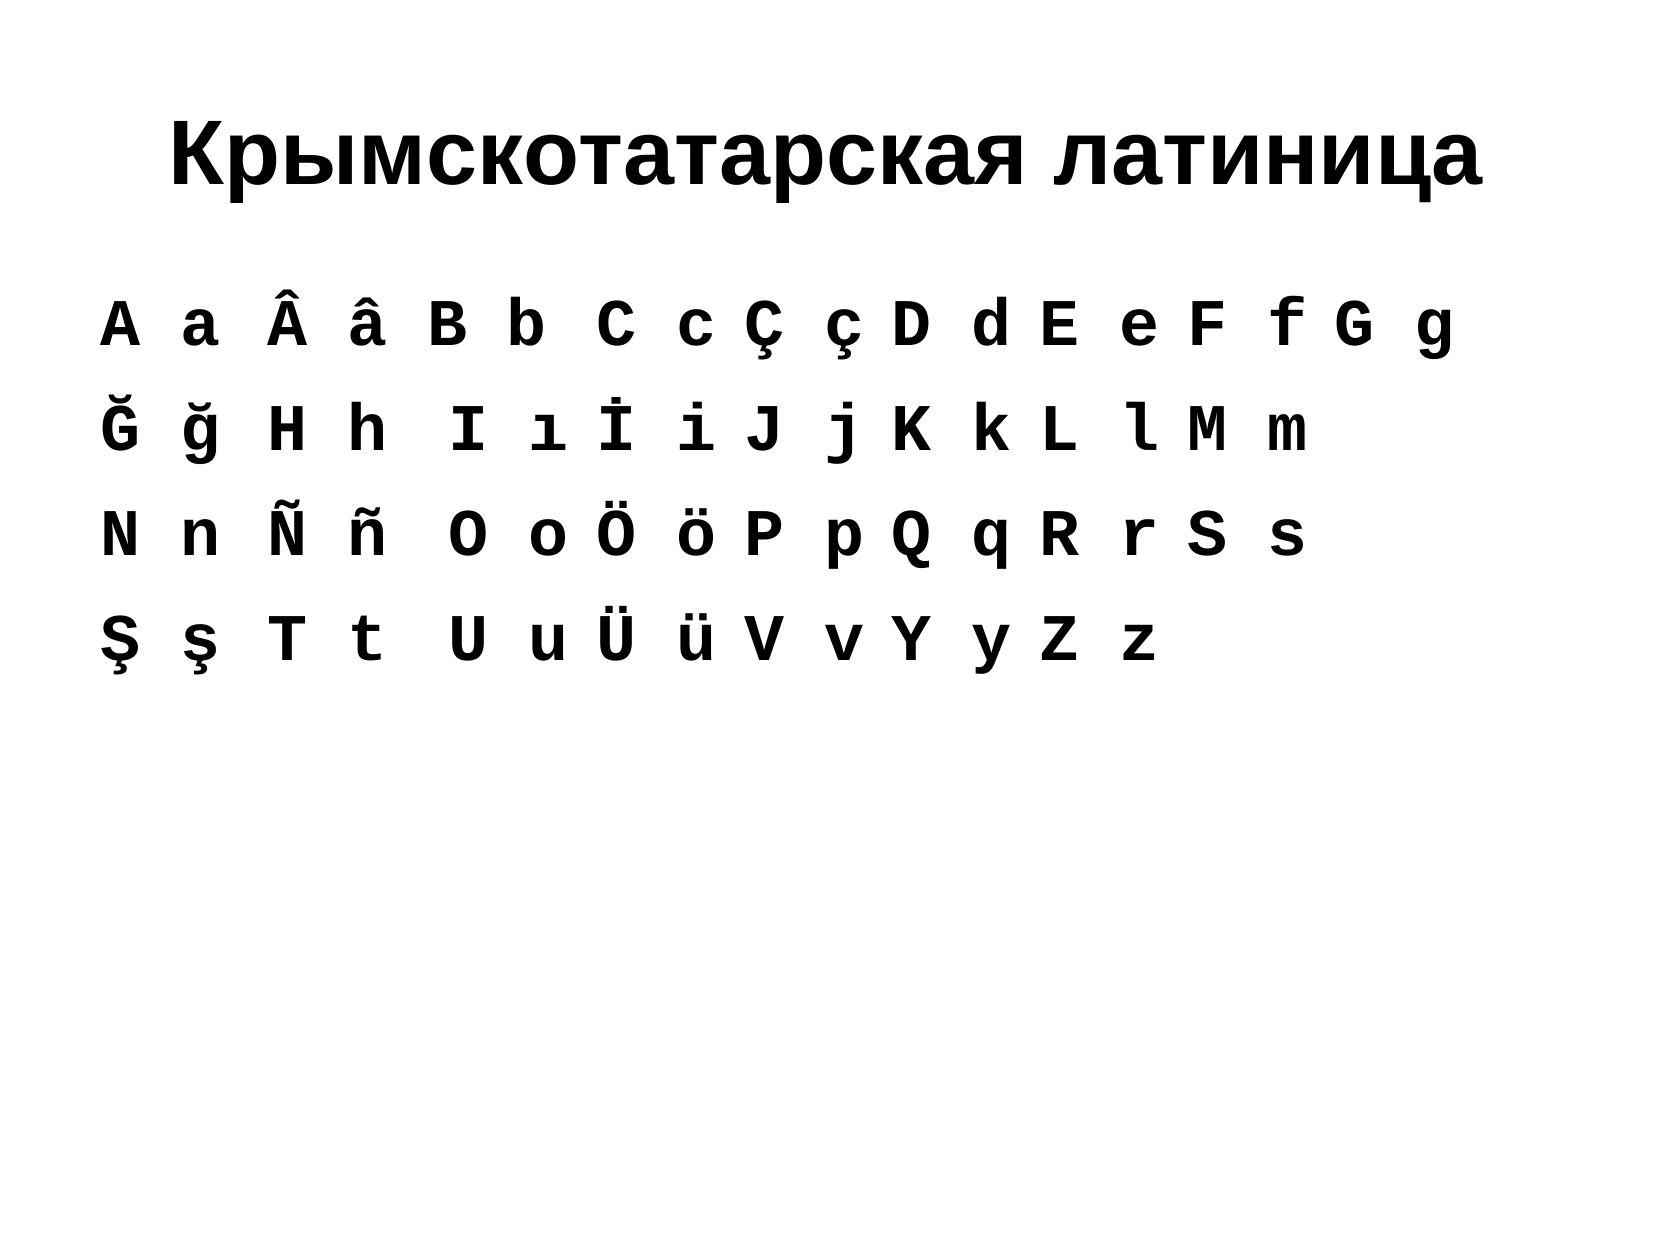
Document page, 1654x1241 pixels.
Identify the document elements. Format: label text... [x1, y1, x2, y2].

title Крымскотатарская латиница [82, 49, 1571, 257]
list A a Â â B b C c Ç ç D d E e F f G g Ğ ğ H h I ı İ i J j K k L l M m N n Ñ ñ O o Ö ö P p Q q R r S s Ş ş T t U u Ü ü V v Y y Z z [82, 290, 1571, 1109]
